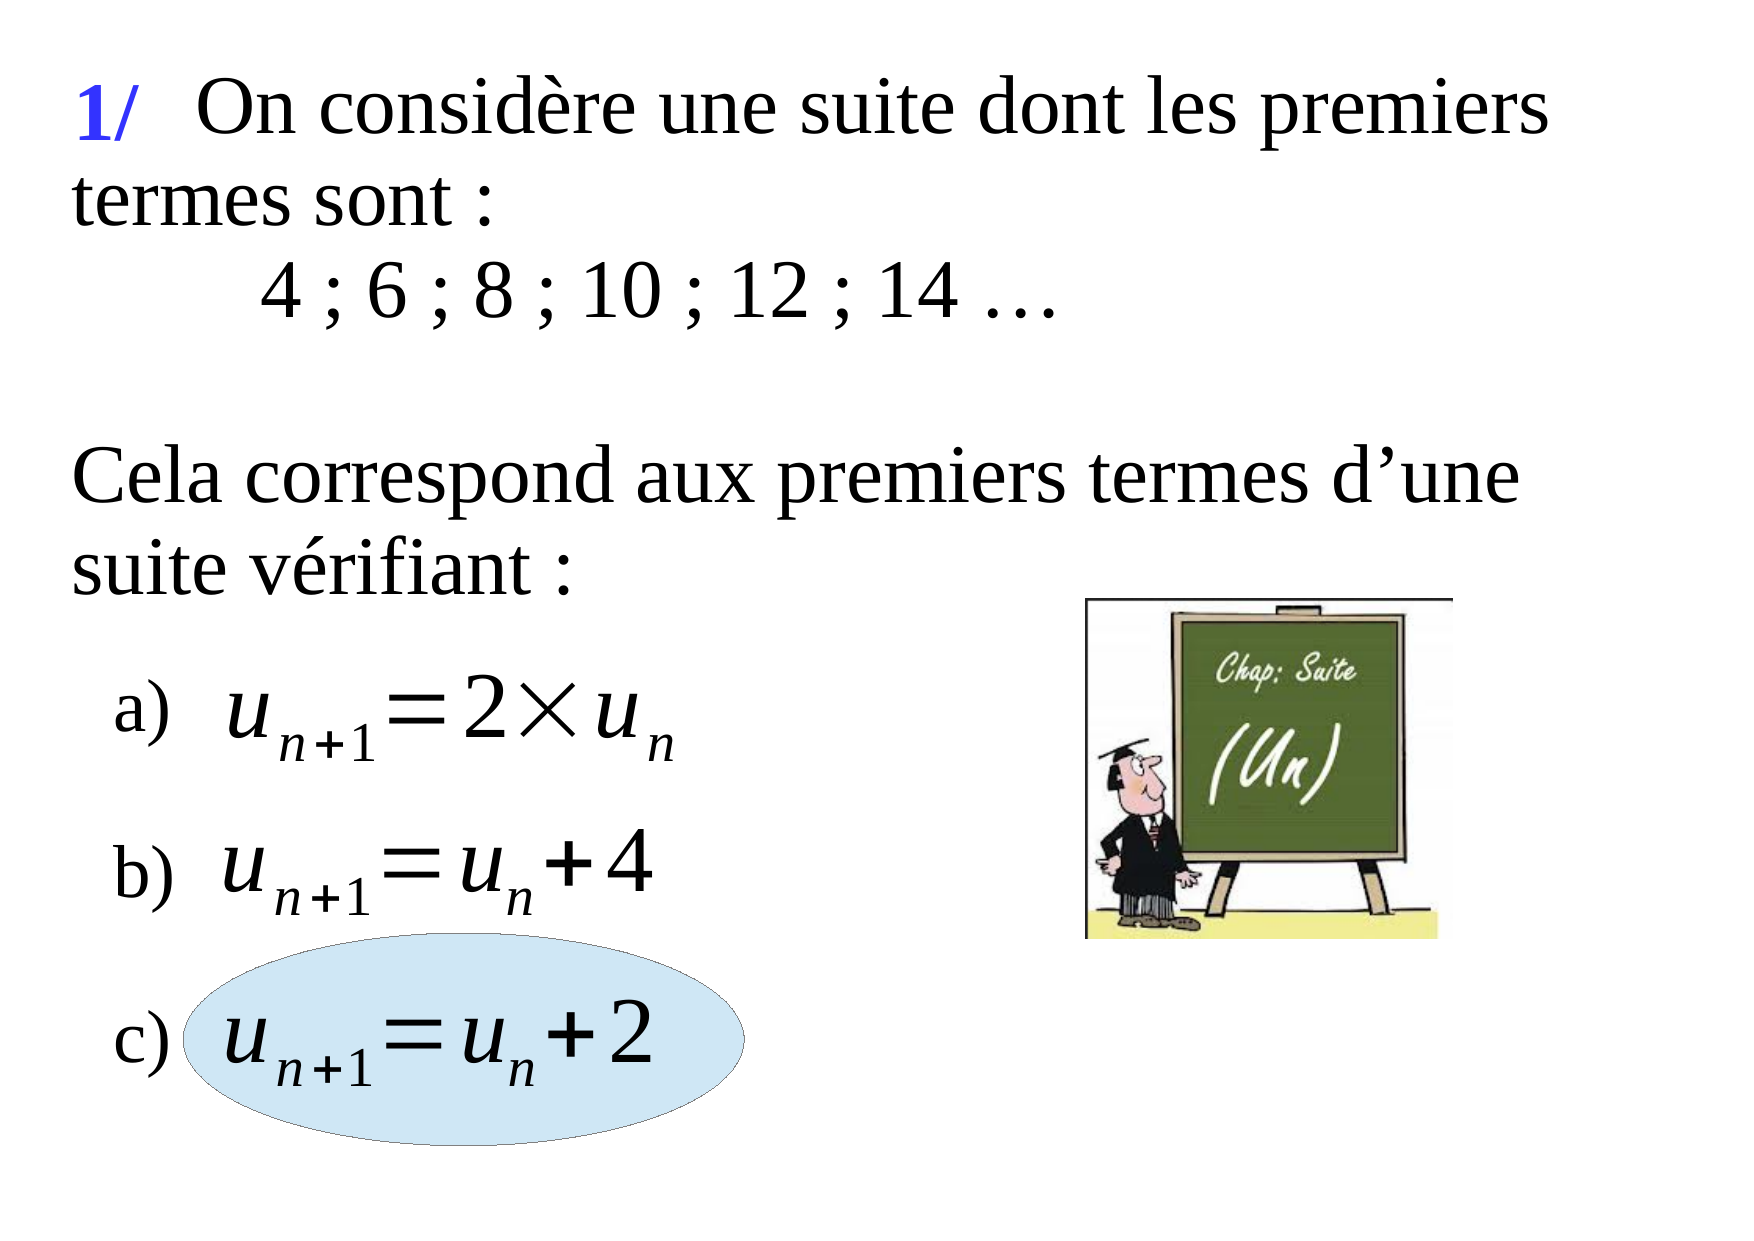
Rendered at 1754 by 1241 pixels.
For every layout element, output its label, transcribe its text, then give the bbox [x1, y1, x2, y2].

text_box On considère une suite dont les premiers termes sont : 4 ; 6 ; 8 ; 10 ; 12 ; 14 … Cela correspond aux premiers termes d’une suite vérifiant : [56, 51, 1589, 621]
text_box 1/ [59, 59, 154, 167]
text_box [578, 301, 609, 373]
text_box [231, 933, 745, 1146]
text_box a) b) c) [98, 656, 402, 1087]
chart [196, 809, 680, 928]
chart [200, 655, 697, 774]
picture [1085, 598, 1453, 939]
chart [198, 980, 680, 1099]
